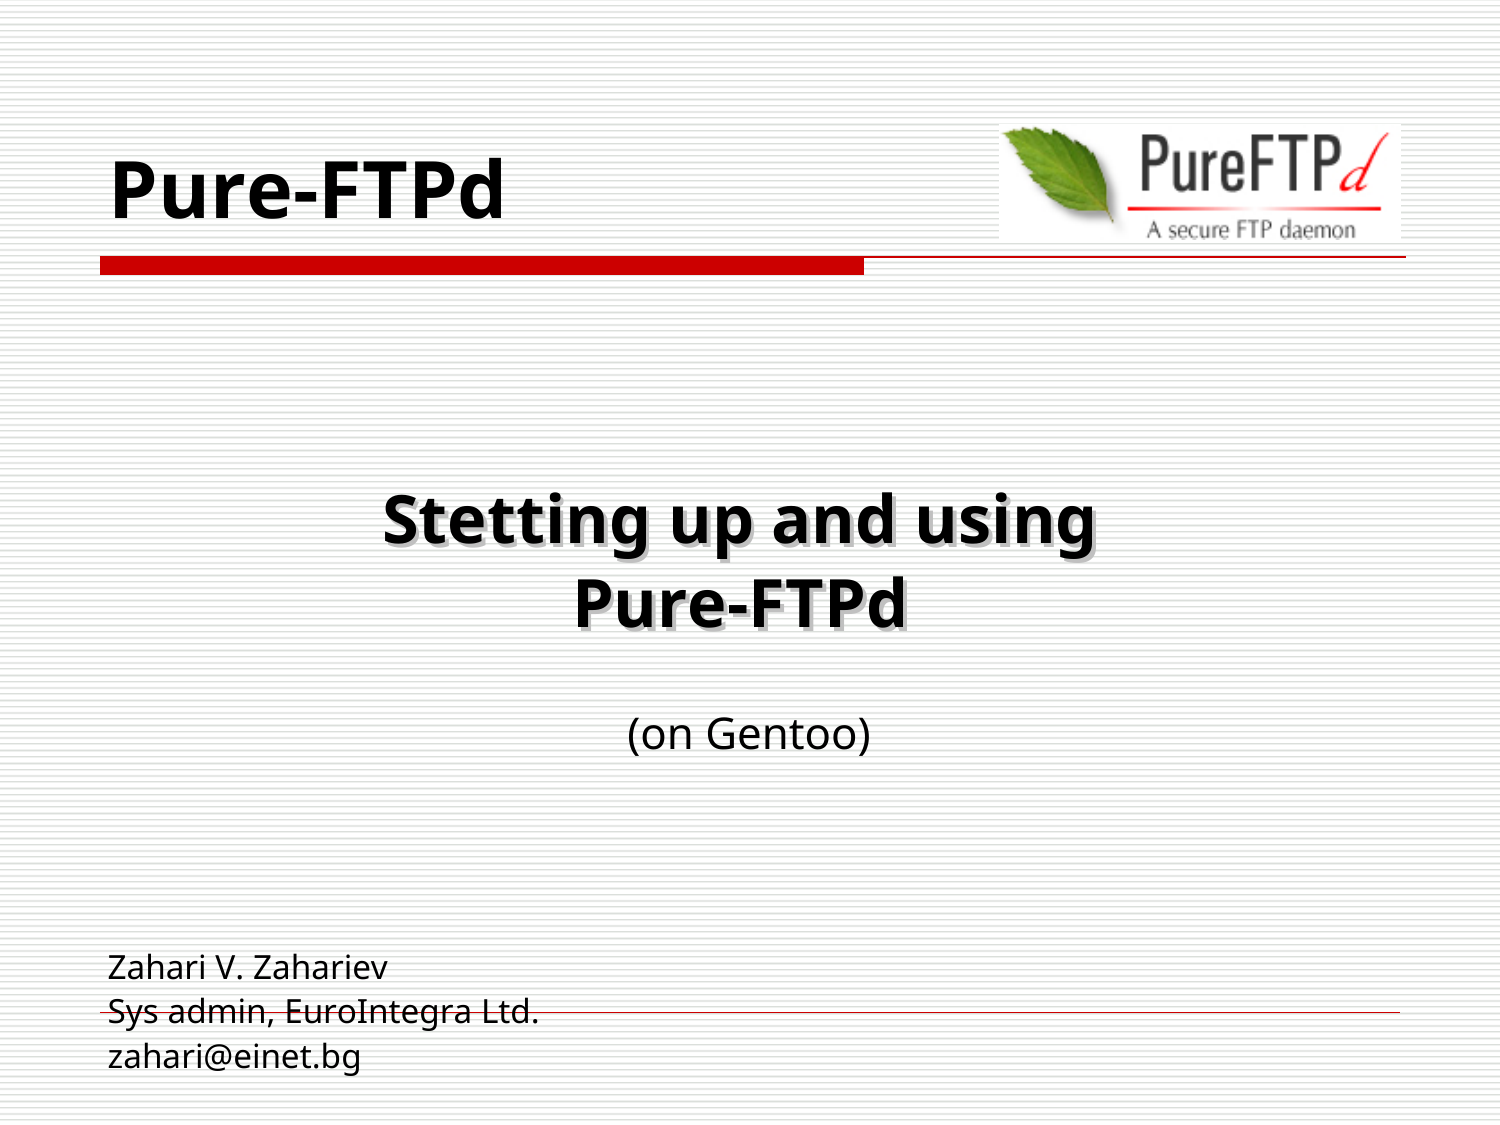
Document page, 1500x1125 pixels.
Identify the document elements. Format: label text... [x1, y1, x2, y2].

title Pure-FTPd [94, 49, 1407, 250]
picture [0, 0, 1500, 1125]
list Stetting up and using Pure-FTPd (on Gentoo) Zahari V. Zahariev Sys admin, EuroIntegra Ltd. zahari@einet.bg [92, 287, 1406, 1013]
